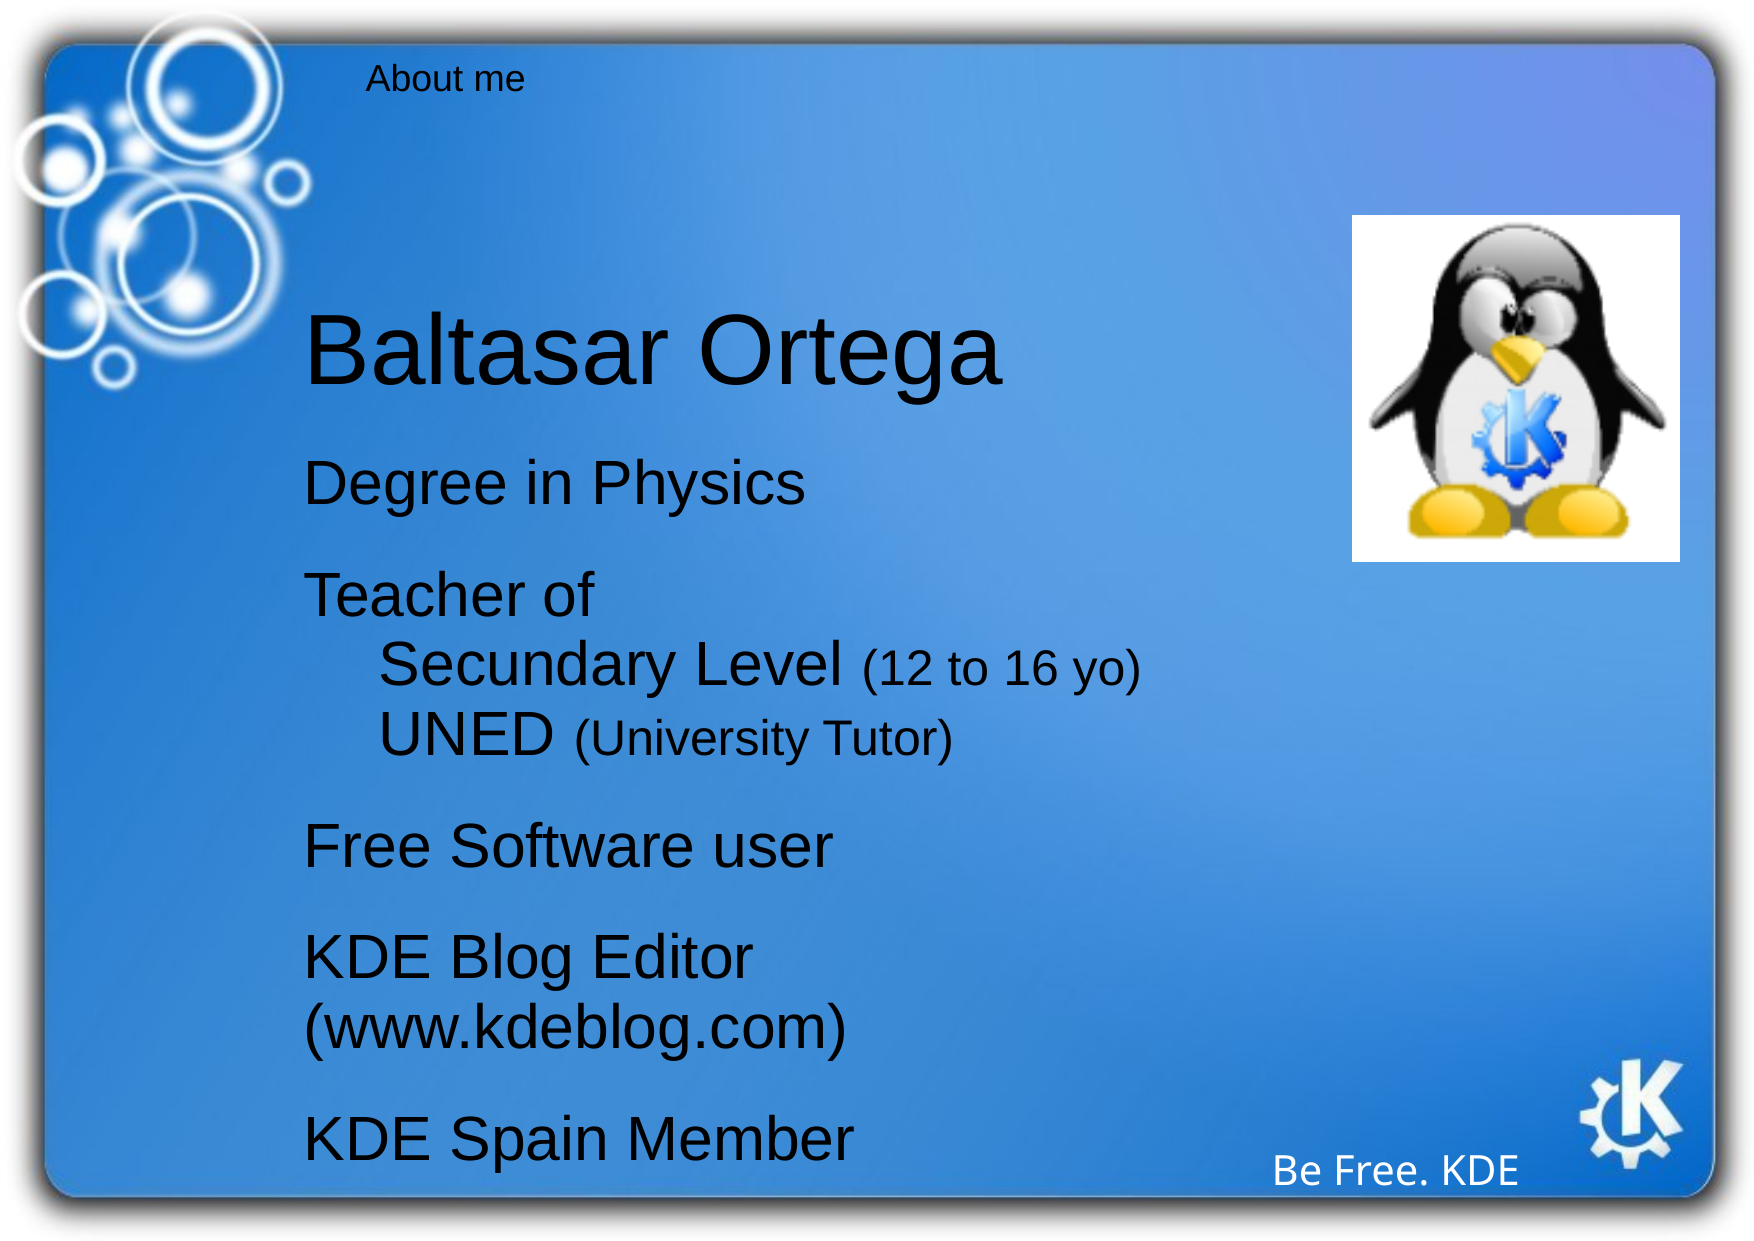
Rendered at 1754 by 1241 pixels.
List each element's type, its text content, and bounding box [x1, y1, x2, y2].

picture [0, 0, 1754, 1241]
title About me [350, 49, 1649, 174]
text_box Baltasar Ortega Degree in Physics Teacher of Secundary Level (12 to 16 yo) UNED (University Tutor) Free Software user KDE Blog Editor (www.kdeblog.com) KDE Spain Member [288, 286, 1266, 1117]
